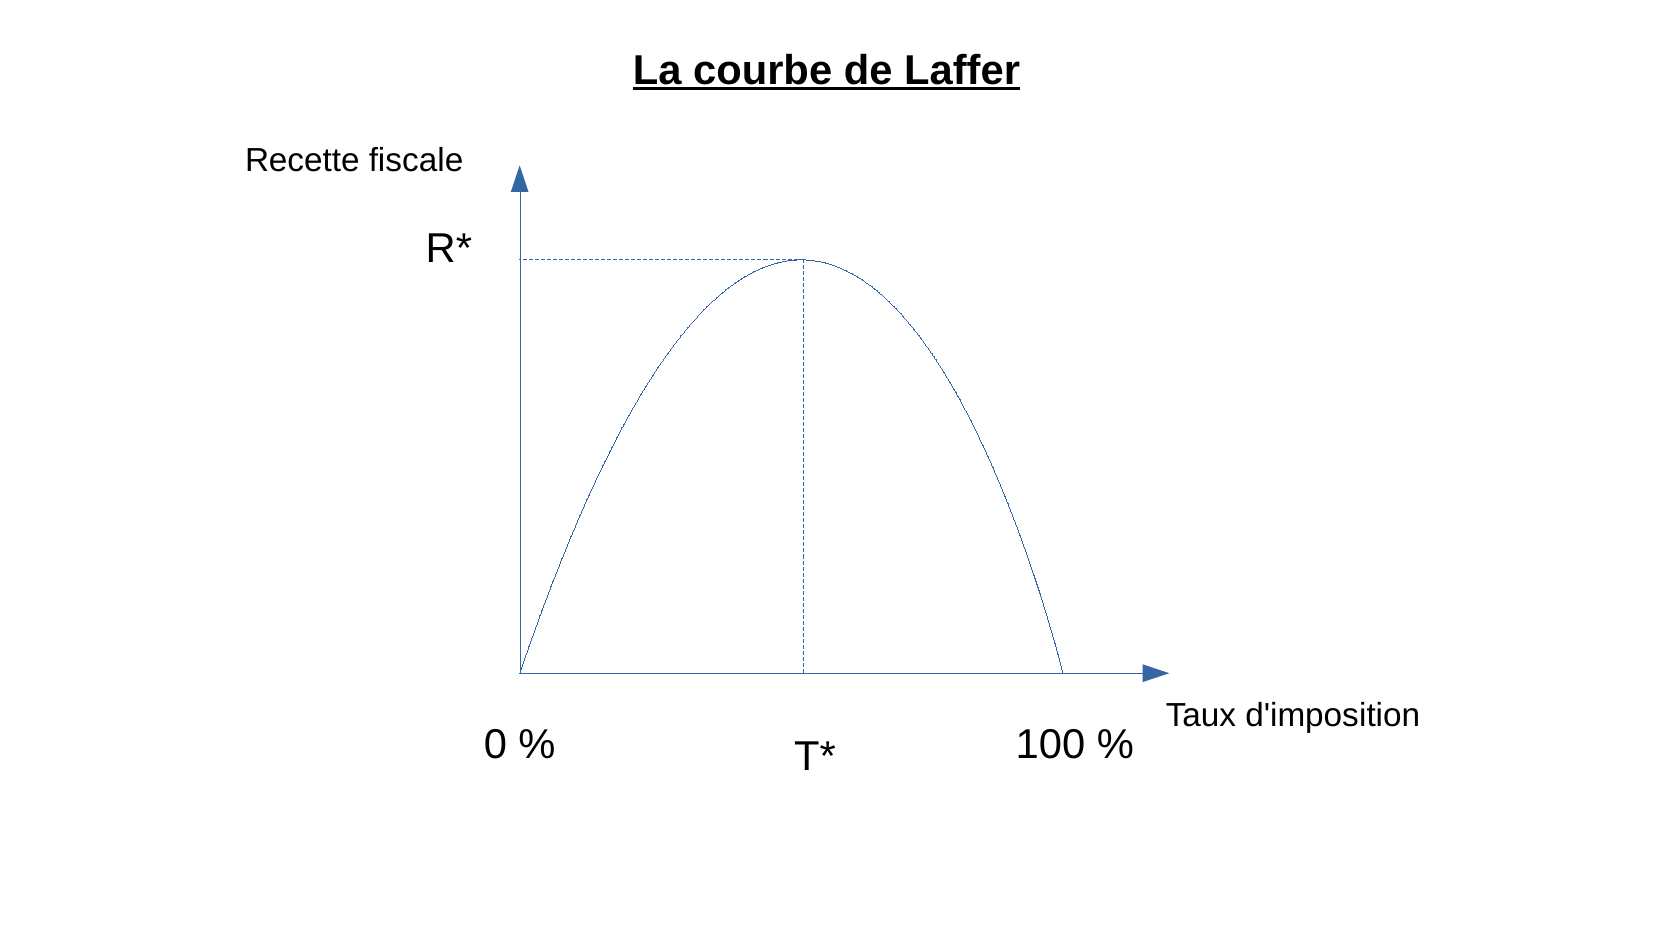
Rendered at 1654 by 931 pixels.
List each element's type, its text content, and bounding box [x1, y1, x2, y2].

text_box Recette fiscale [212, 129, 497, 189]
text_box Taux d'imposition [1122, 685, 1465, 745]
text_box R* [389, 200, 508, 296]
list La courbe de Laffer [82, 47, 1571, 875]
text_box T* [744, 708, 886, 804]
text_box 100 % [1003, 696, 1146, 792]
text_box 0 % [448, 696, 591, 792]
